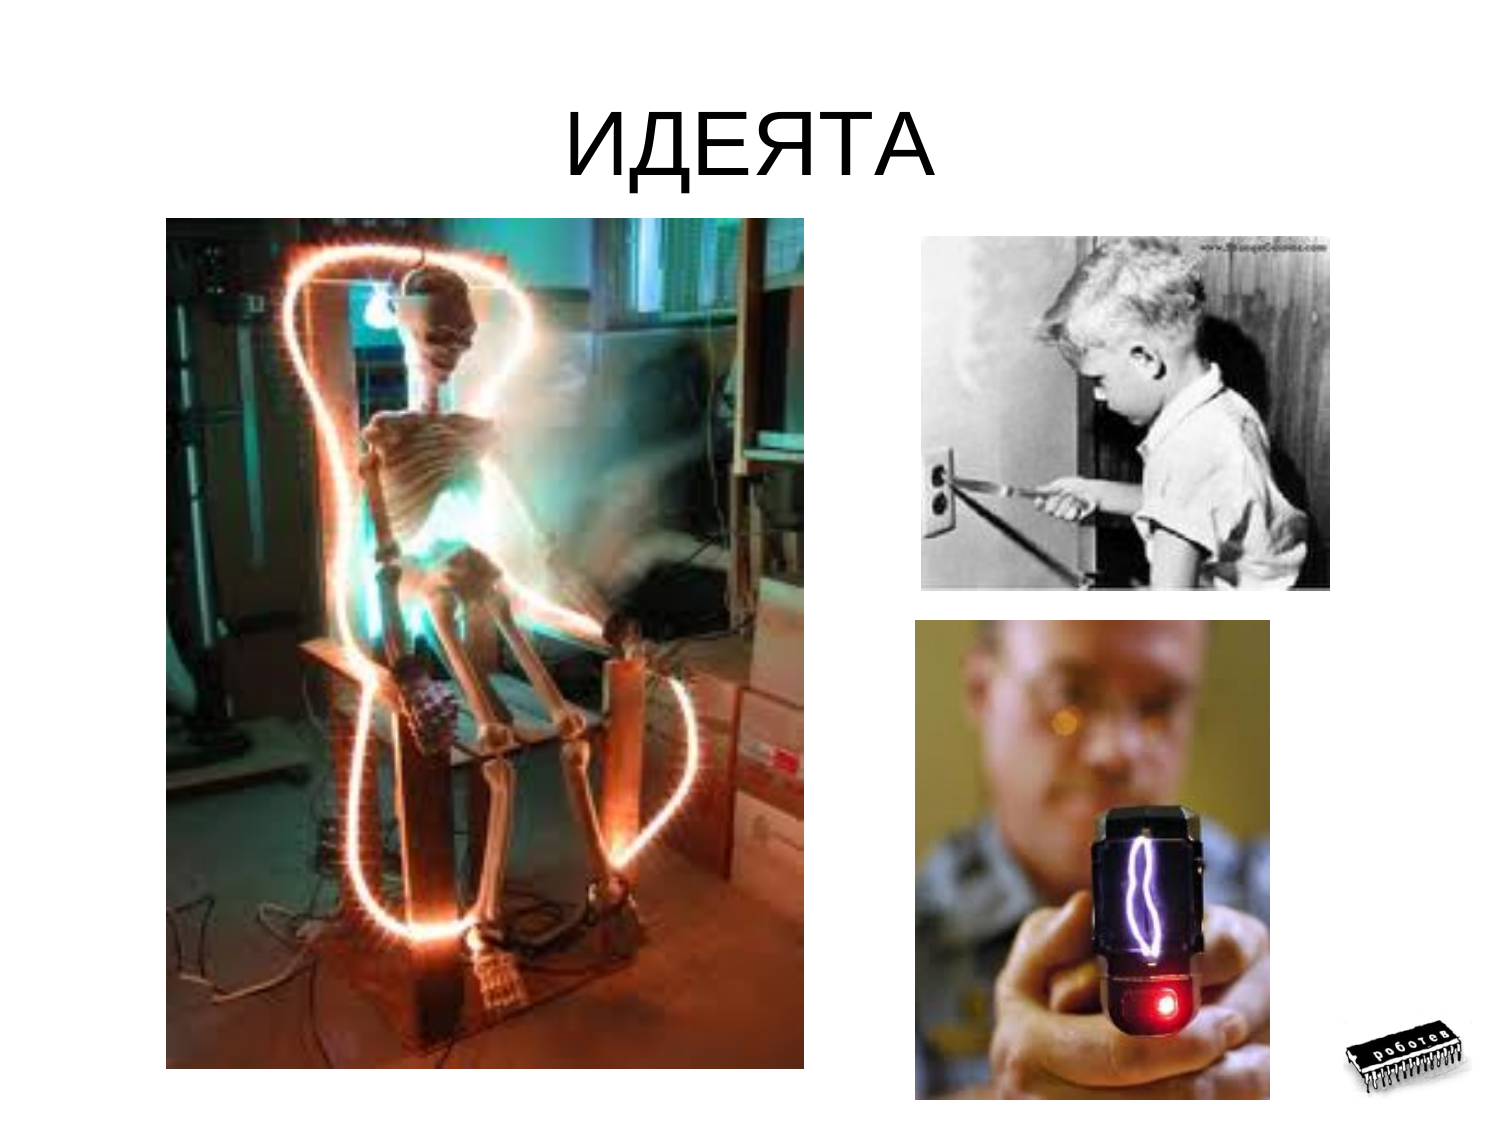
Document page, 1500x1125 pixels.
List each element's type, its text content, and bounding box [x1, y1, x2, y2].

picture [915, 620, 1270, 1100]
text_box ИДЕЯТА [75, 45, 1426, 233]
picture [1328, 1003, 1477, 1113]
picture [921, 236, 1330, 591]
picture [166, 218, 804, 1069]
